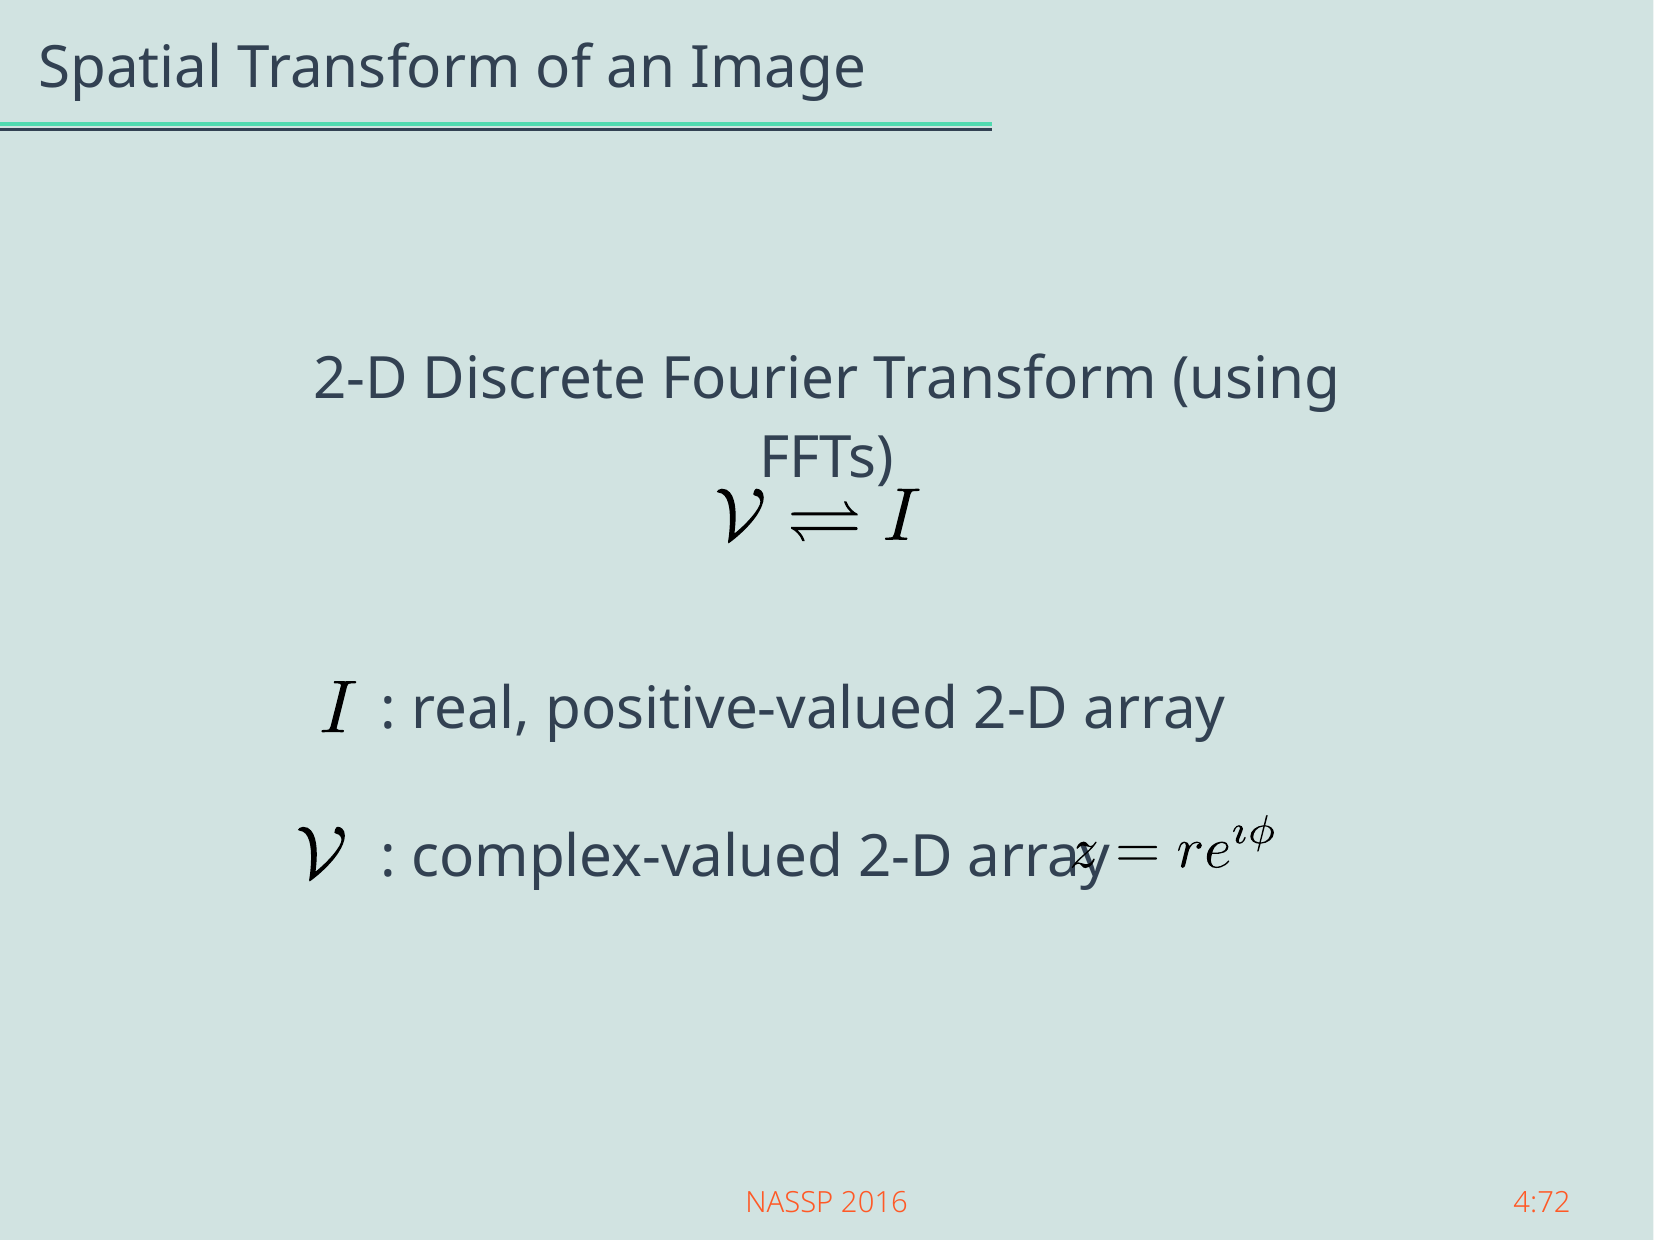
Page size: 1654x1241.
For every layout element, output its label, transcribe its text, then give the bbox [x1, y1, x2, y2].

text_box : complex-valued 2-D array [366, 806, 1501, 892]
text_box 2-D Discrete Fourier Transform (using FFTs) [259, 328, 1394, 414]
text_box [295, 826, 348, 882]
text_box [1069, 814, 1276, 869]
text_box [714, 488, 922, 544]
text_box [318, 681, 358, 733]
text_box Spatial Transform of an Image [23, 17, 1063, 103]
text_box : real, positive-valued 2-D array [366, 659, 1501, 745]
